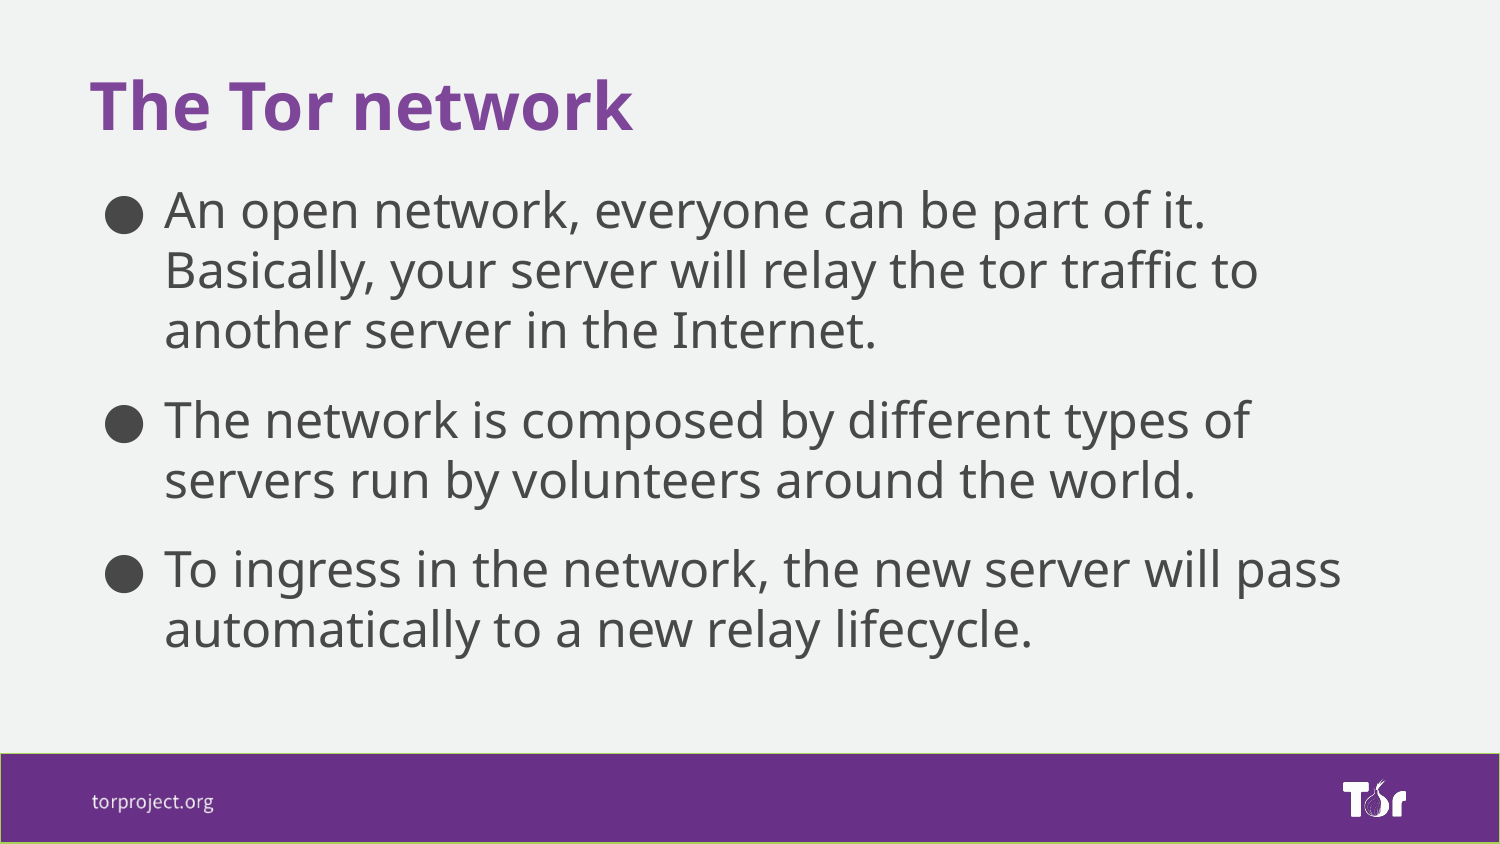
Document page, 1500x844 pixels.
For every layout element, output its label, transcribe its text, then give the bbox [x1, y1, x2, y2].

text_box An open network, everyone can be part of it. Basically, your server will relay the tor traffic to another server in the Internet. The network is composed by different types of servers run by volunteers around the world. To ingress in the network, the new server will pass automatically to a new relay lifecycle. [75, 171, 1425, 728]
picture [1343, 778, 1406, 817]
text_box The Tor network [75, 33, 1425, 171]
picture [75, 780, 604, 821]
